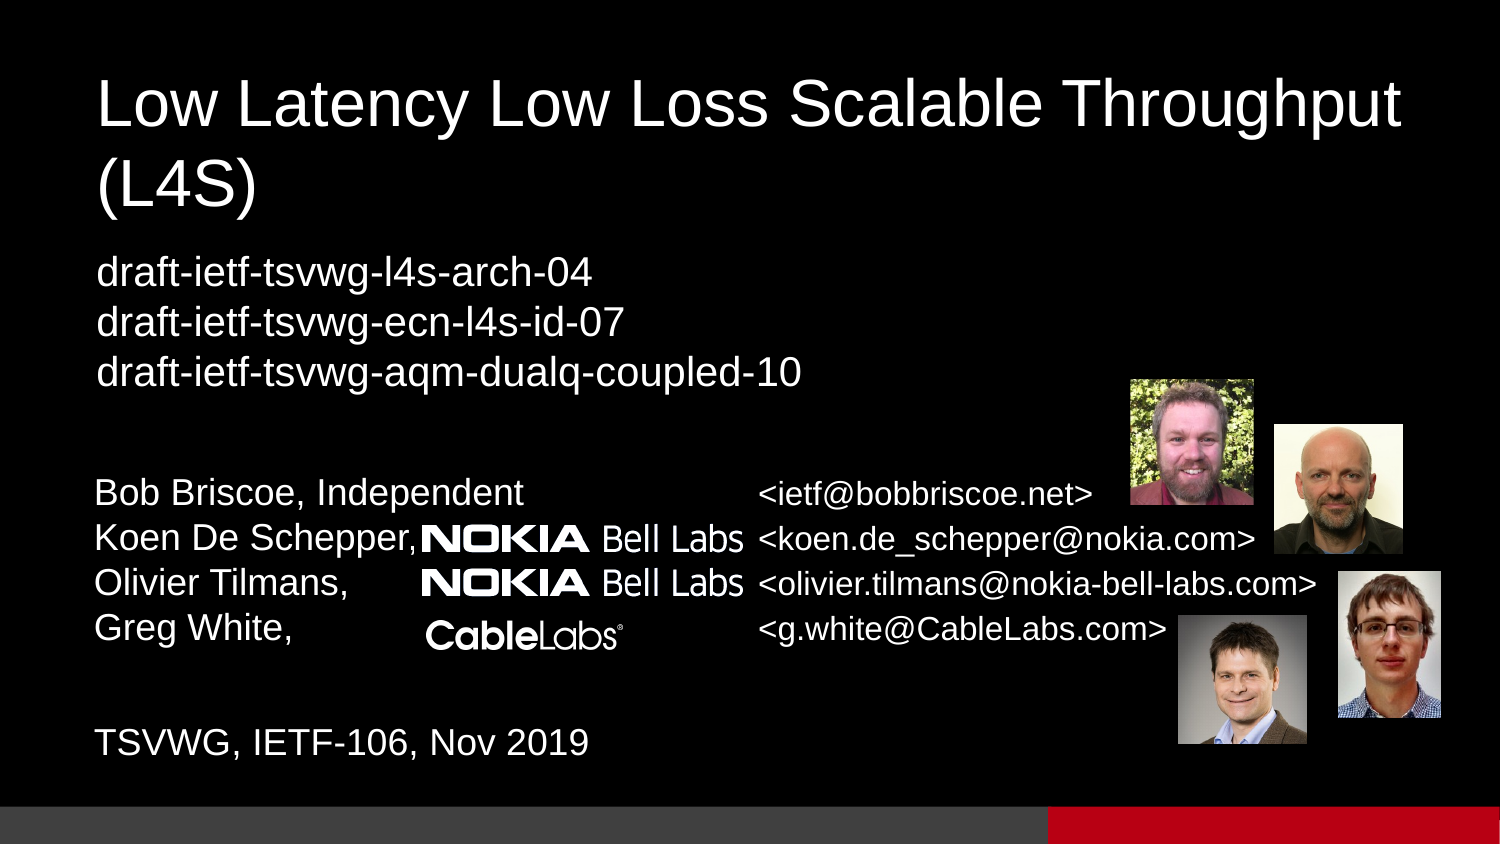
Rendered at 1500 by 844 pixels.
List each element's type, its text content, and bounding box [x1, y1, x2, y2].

picture [426, 620, 623, 650]
picture [414, 516, 752, 607]
text_box Low Latency Low Loss Scalable Throughput (L4S) draft-ietf-tsvwg-l4s-arch-04 draft-ietf-tsvwg-ecn-l4s-id-07 draft-ietf-tsvwg-aqm-dualq-coupled-10 [81, 52, 1453, 233]
picture [1178, 615, 1307, 744]
text_box Bob Briscoe, Independent <ietf@bobbriscoe.net> Koen De Schepper, N okia Bell Labs <koen.de_schepper@nokia.com> Olivier Tilmans, N okia Bell Labs <olivier.tilmans@nokia-bell-labs.com> Greg White, CableLabs <g.white@CableLabs.com> TSVWG, IETF-106, Nov 2019 [78, 460, 1423, 649]
picture [1274, 424, 1403, 554]
picture [1130, 379, 1254, 505]
picture [1338, 571, 1441, 718]
